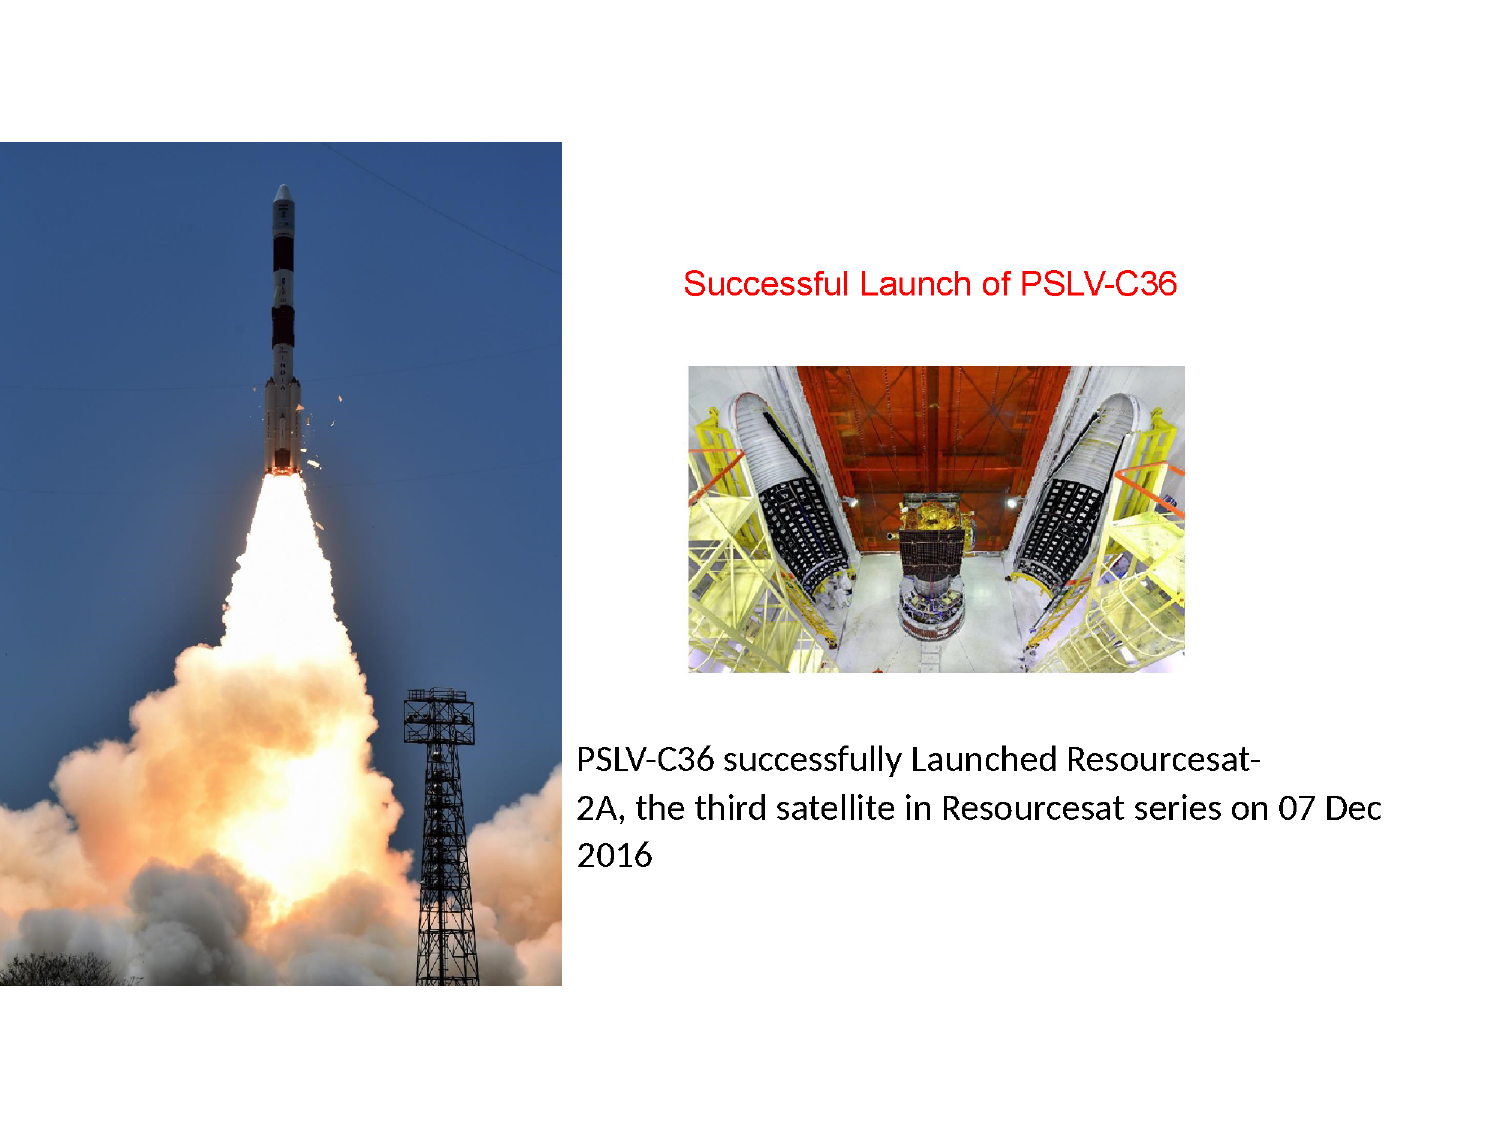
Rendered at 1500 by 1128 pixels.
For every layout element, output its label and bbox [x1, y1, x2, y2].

picture [0, 142, 1500, 986]
